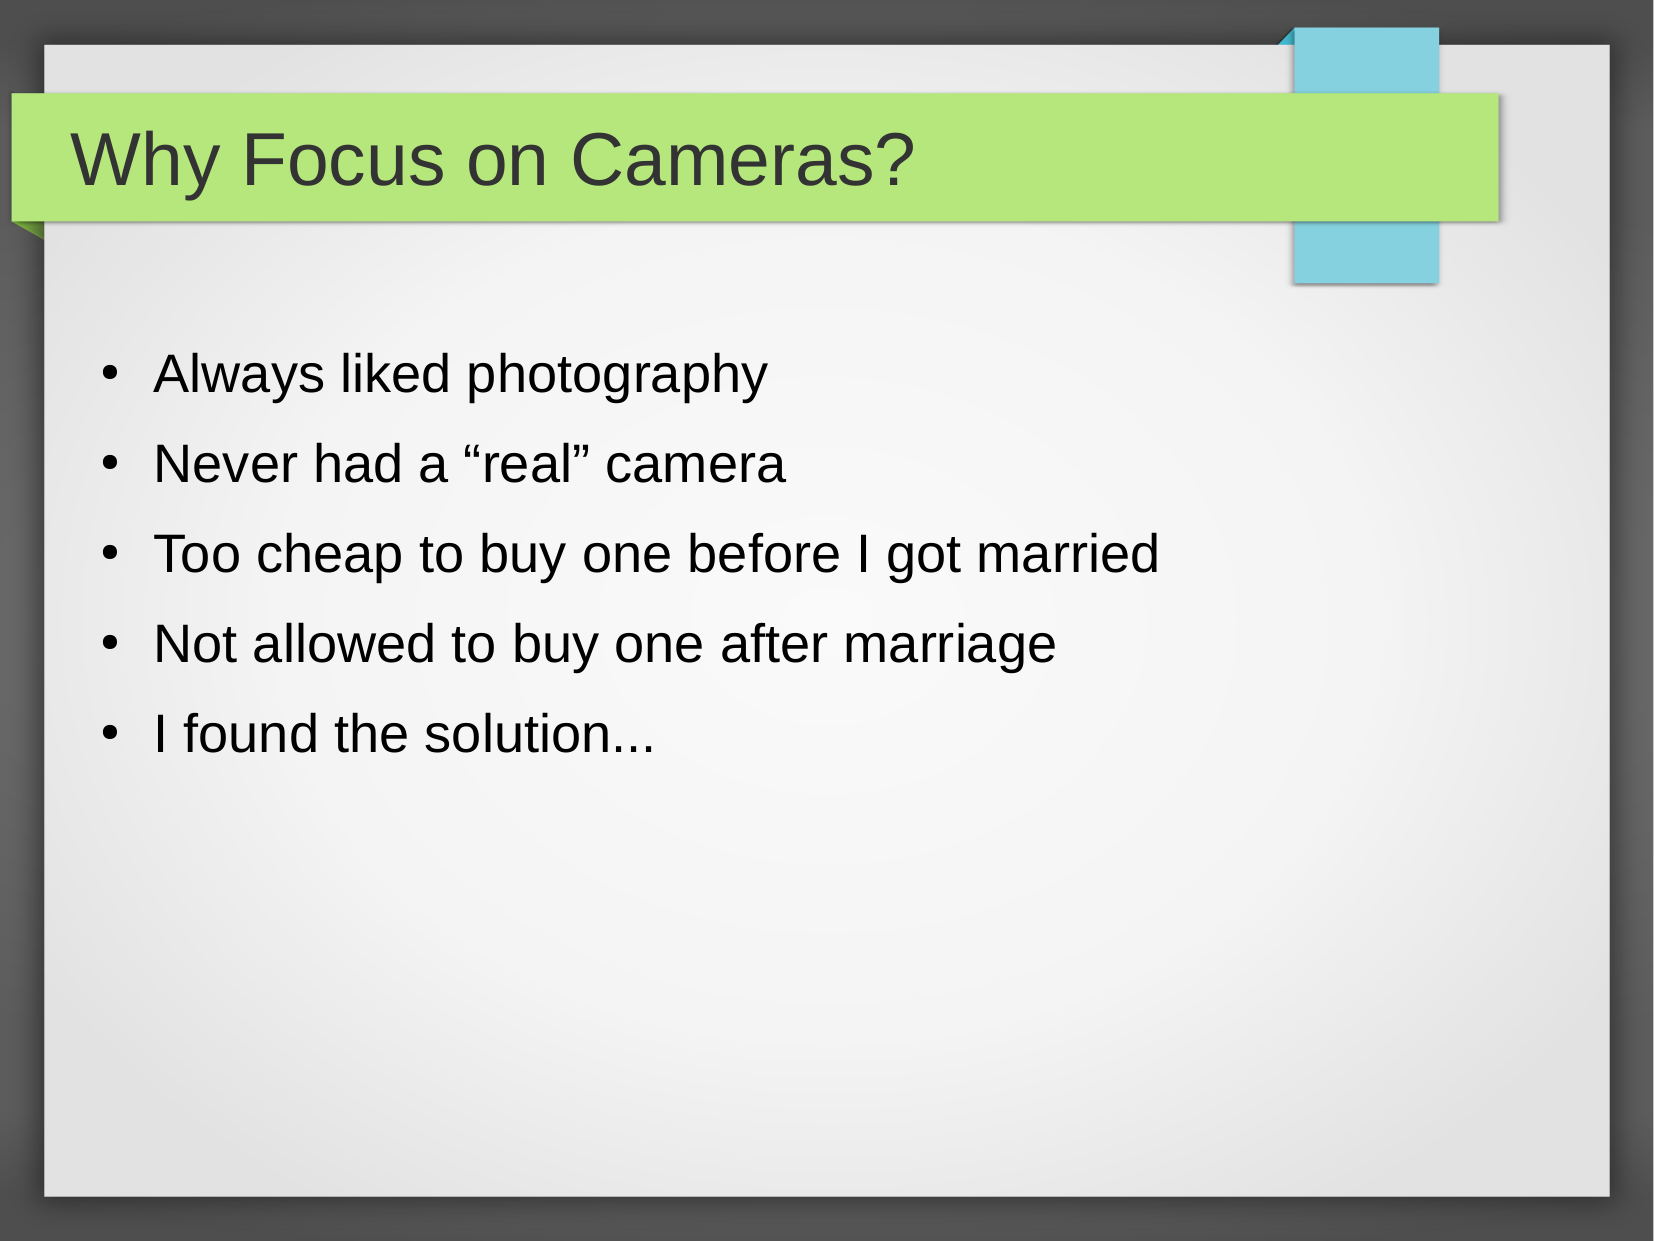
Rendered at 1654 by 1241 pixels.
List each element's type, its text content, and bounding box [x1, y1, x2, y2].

title Why Focus on Cameras? [70, 106, 1229, 213]
picture [0, 0, 1654, 1241]
list Always liked photography Never had a “real” camera Too cheap to buy one before I got married Not allowed to buy one after marriage I found the solution... [82, 343, 1538, 1063]
